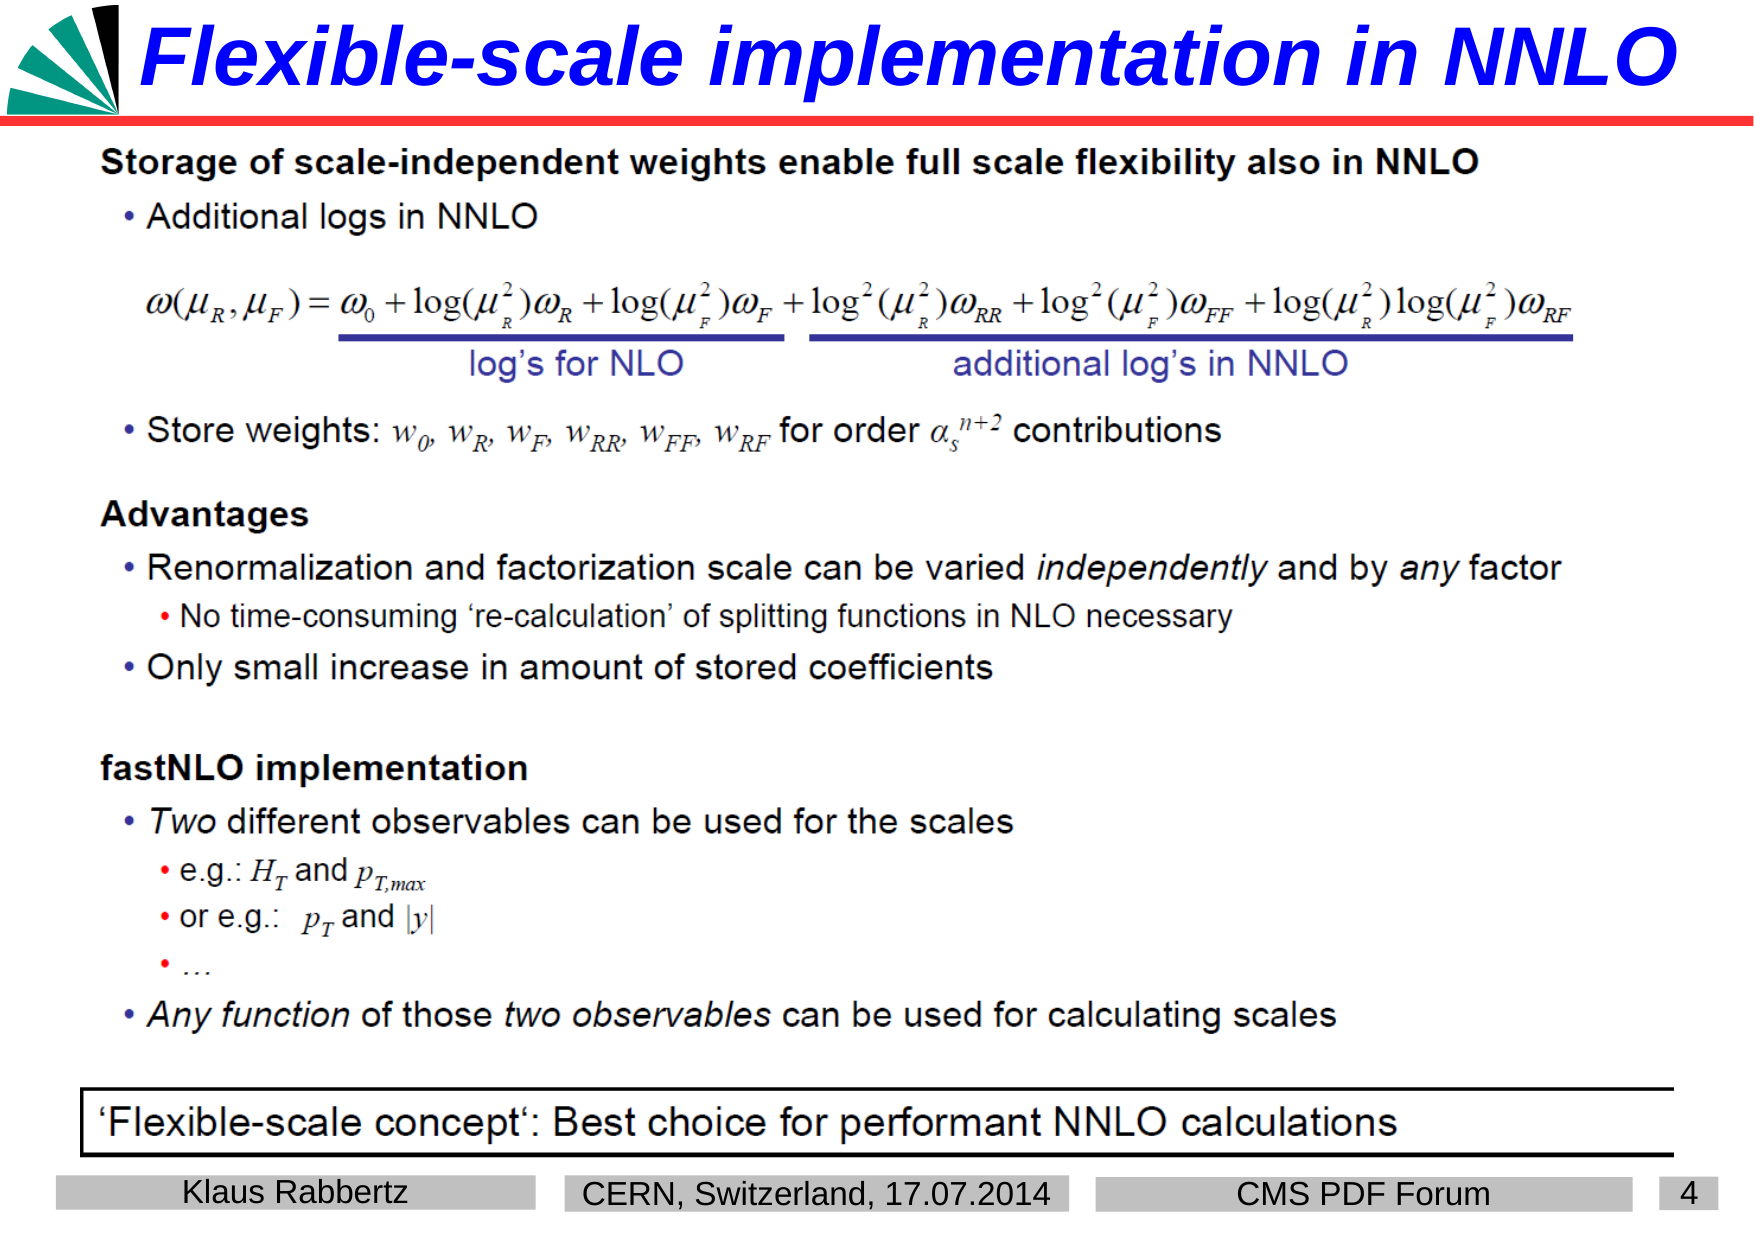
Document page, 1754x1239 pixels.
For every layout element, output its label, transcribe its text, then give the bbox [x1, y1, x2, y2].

picture [80, 141, 1674, 1168]
picture [7, 5, 119, 116]
title Flexible-scale implementation in NNLO [123, 0, 1697, 114]
